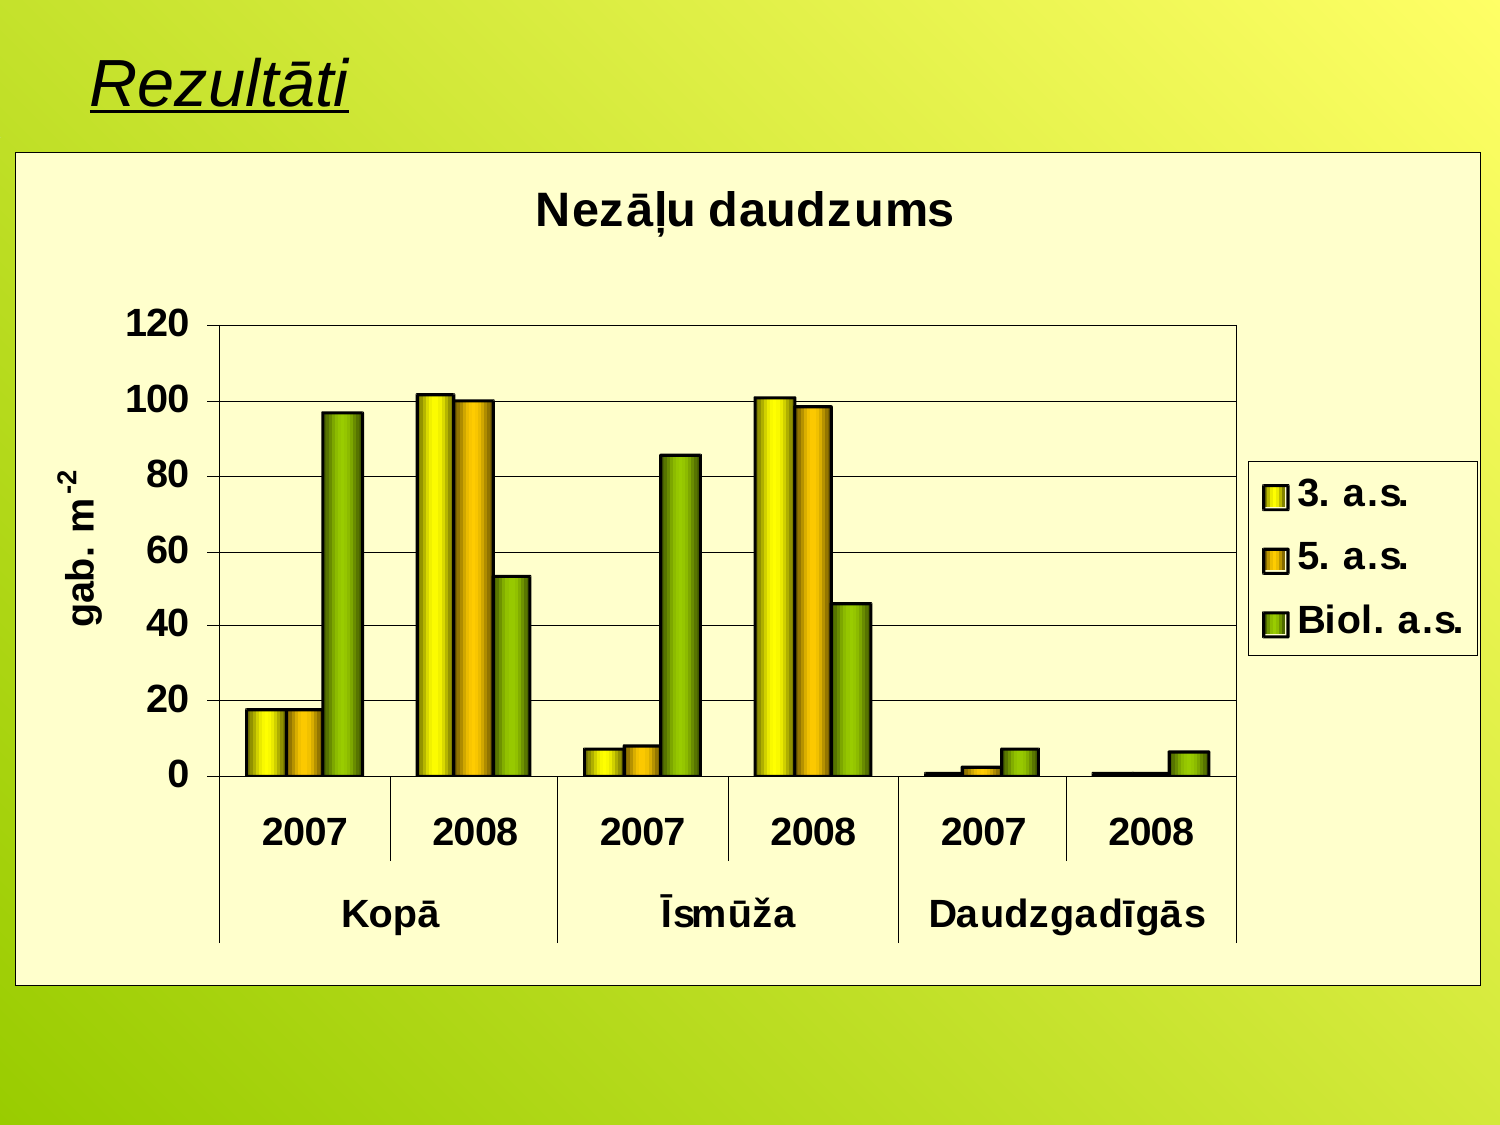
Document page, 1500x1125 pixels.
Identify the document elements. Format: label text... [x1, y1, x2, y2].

title Rezultāti [75, 31, 1426, 128]
picture [0, 137, 1500, 1005]
